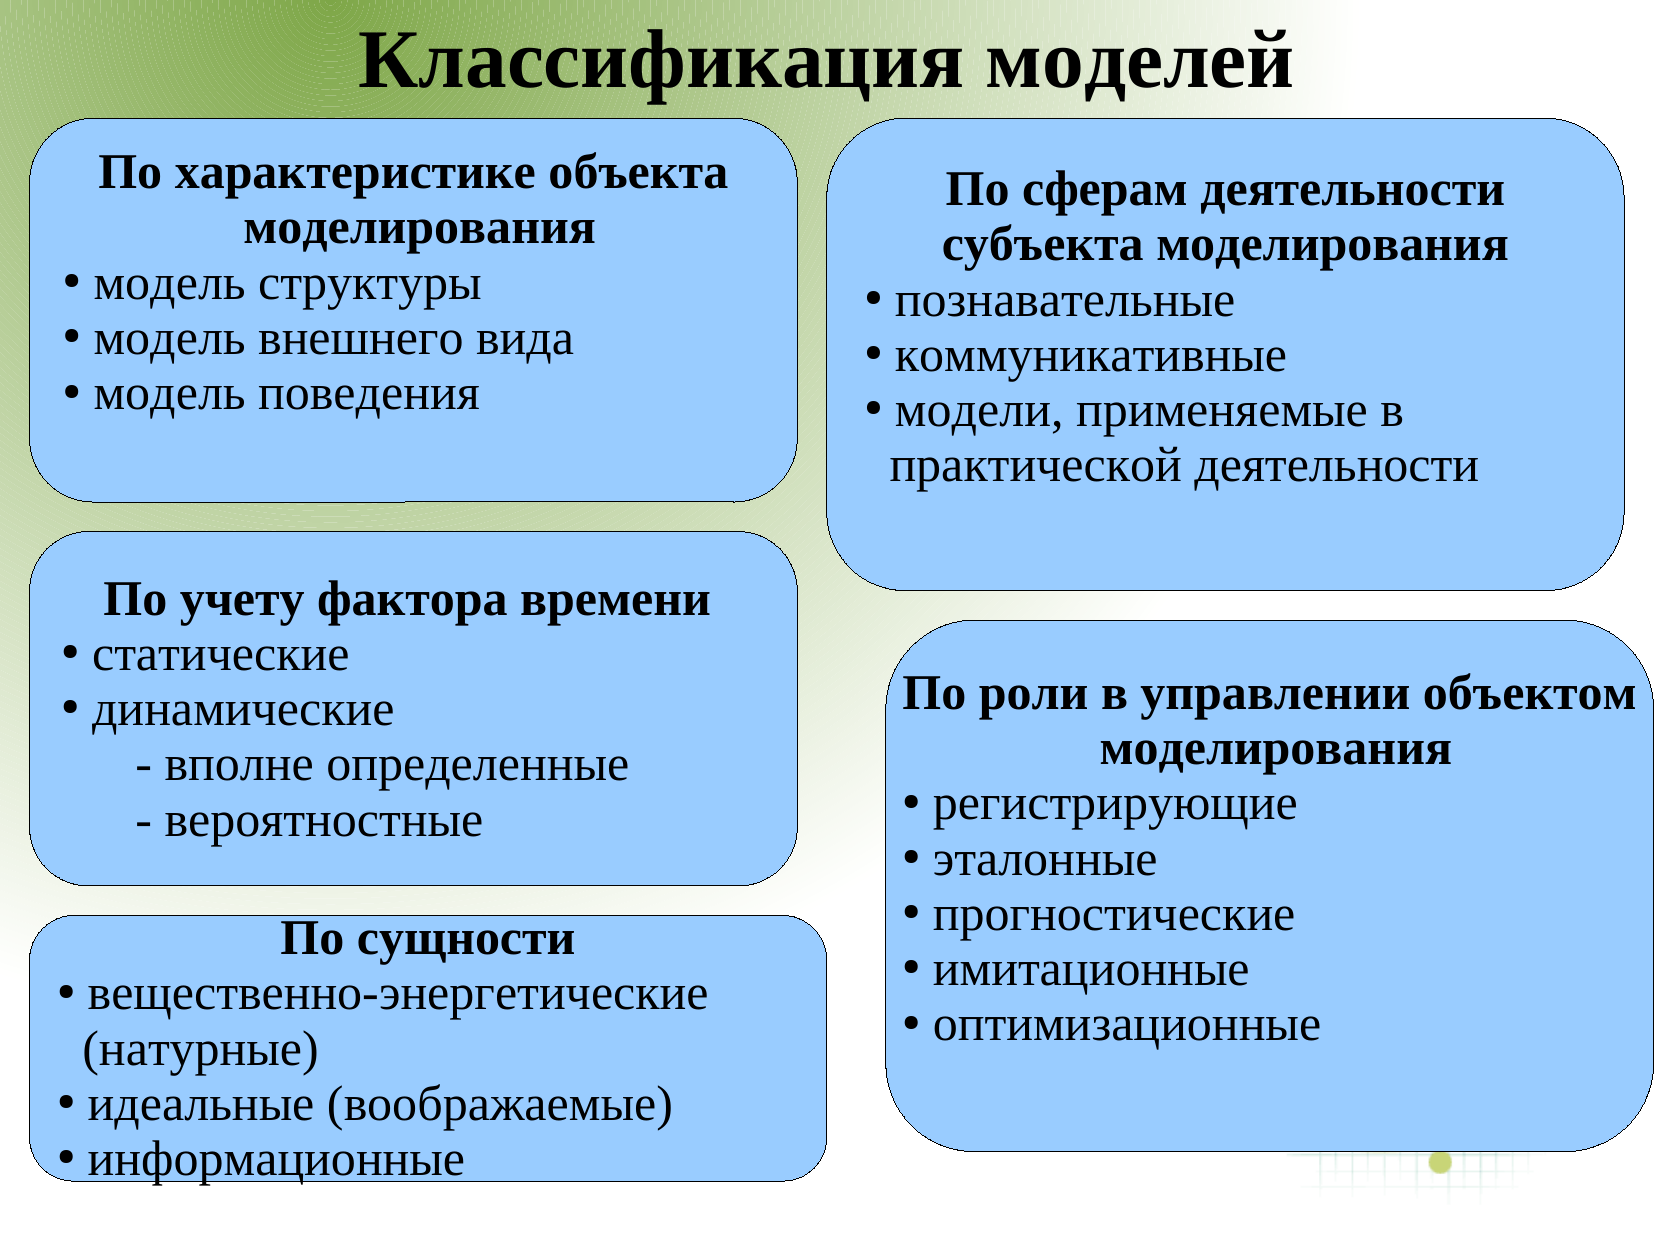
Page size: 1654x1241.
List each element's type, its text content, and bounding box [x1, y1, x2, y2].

text_box По учету фактора времени статические динамические - вполне определенные - вероятностные [29, 531, 798, 886]
text_box По характеристике объекта моделирования модель структуры модель внешнего вида модель поведения [29, 118, 798, 503]
text_box Классификация моделей [59, 6, 1595, 114]
text_box По сферам деятельности субъекта моделирования познавательные коммуникативные модели, применяемые в практической деятельности [826, 118, 1625, 591]
text_box По роли в управлении объектом моделирования регистрирующие эталонные прогностические имитационные оптимизационные [885, 620, 1654, 1152]
picture [1224, 1074, 1654, 1211]
text_box По сущности вещественно-энергетические (натурные) идеальные (воображаемые) информационные [29, 915, 827, 1182]
